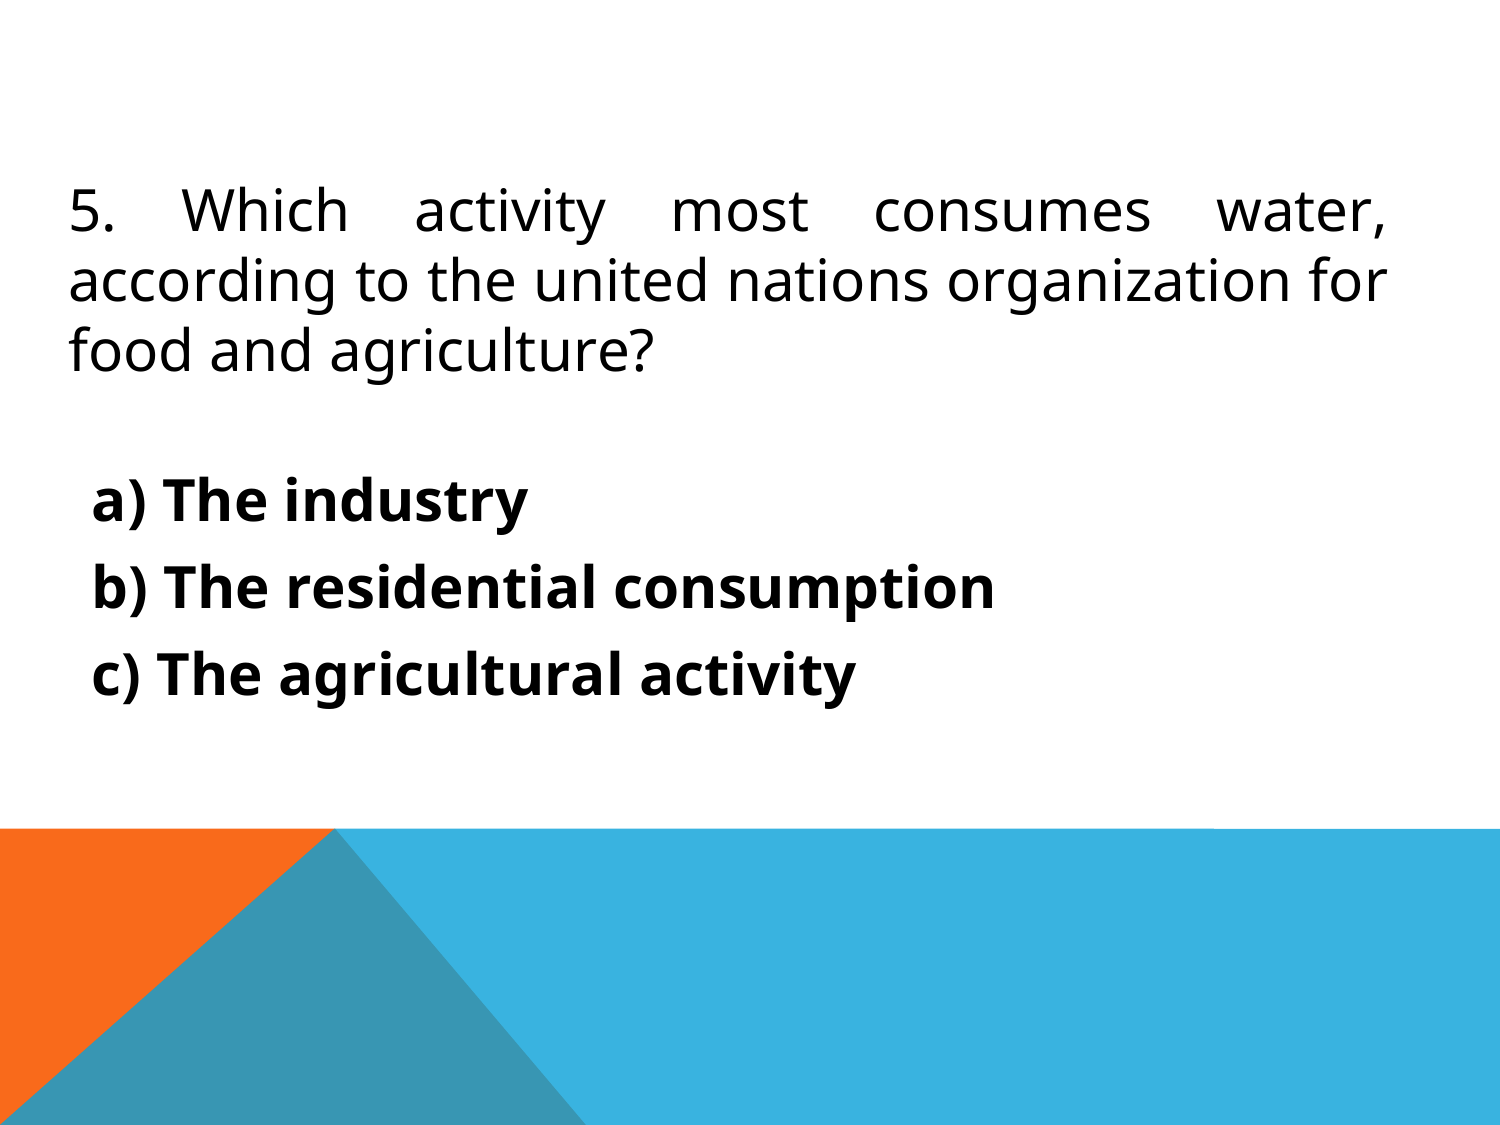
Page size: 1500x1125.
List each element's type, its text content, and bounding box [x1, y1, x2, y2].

title 5. Which activity most consumes water, according to the united nations organization for food and agriculture? [53, 184, 1404, 373]
list a) The industry b) The residential consumption c) The agricultural activity [76, 456, 1427, 1041]
